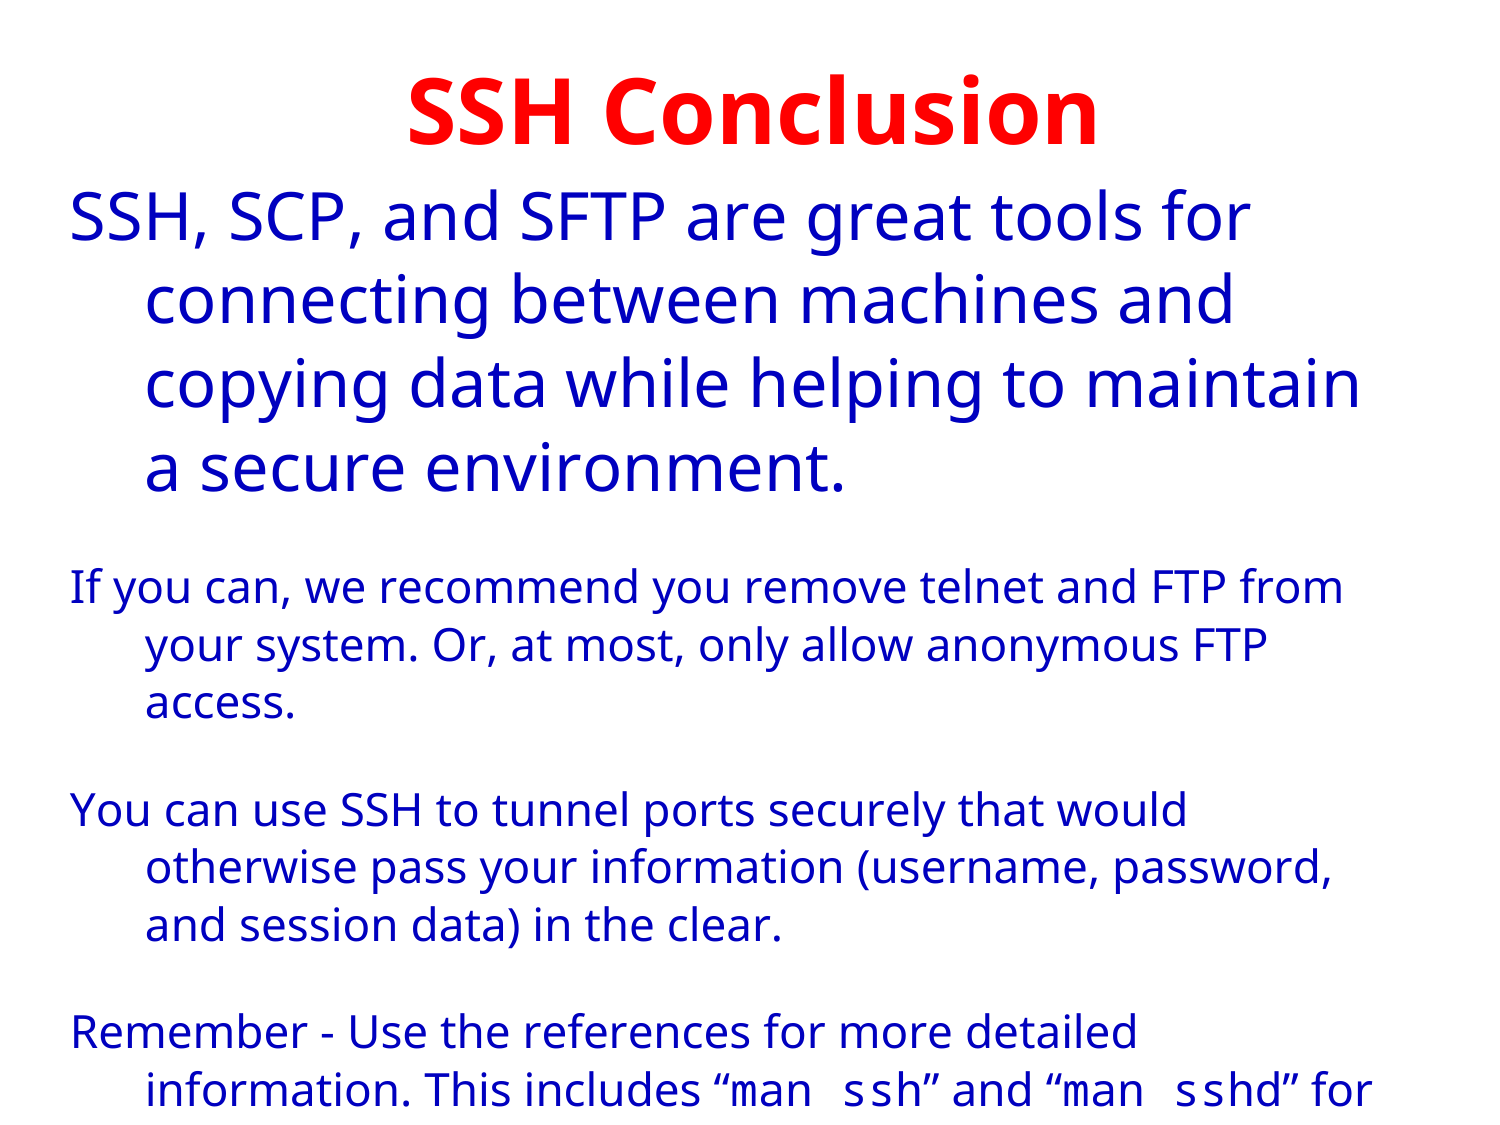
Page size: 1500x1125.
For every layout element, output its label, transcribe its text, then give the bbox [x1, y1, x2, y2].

list SSH, SCP, and SFTP are great tools for connecting between machines and copying data while helping to maintain a secure environment. If you can, we recommend you remove telnet and FTP from your system. Or, at most, only allow anonymous FTP access. You can use SSH to tunnel ports securely that would otherwise pass your information (username, password, and session data) in the clear. Remember - Use the references for more detailed information. This includes “man ssh” and “man sshd” for much more information. [70, 173, 1403, 1105]
title SSH Conclusion [191, 46, 1341, 165]
